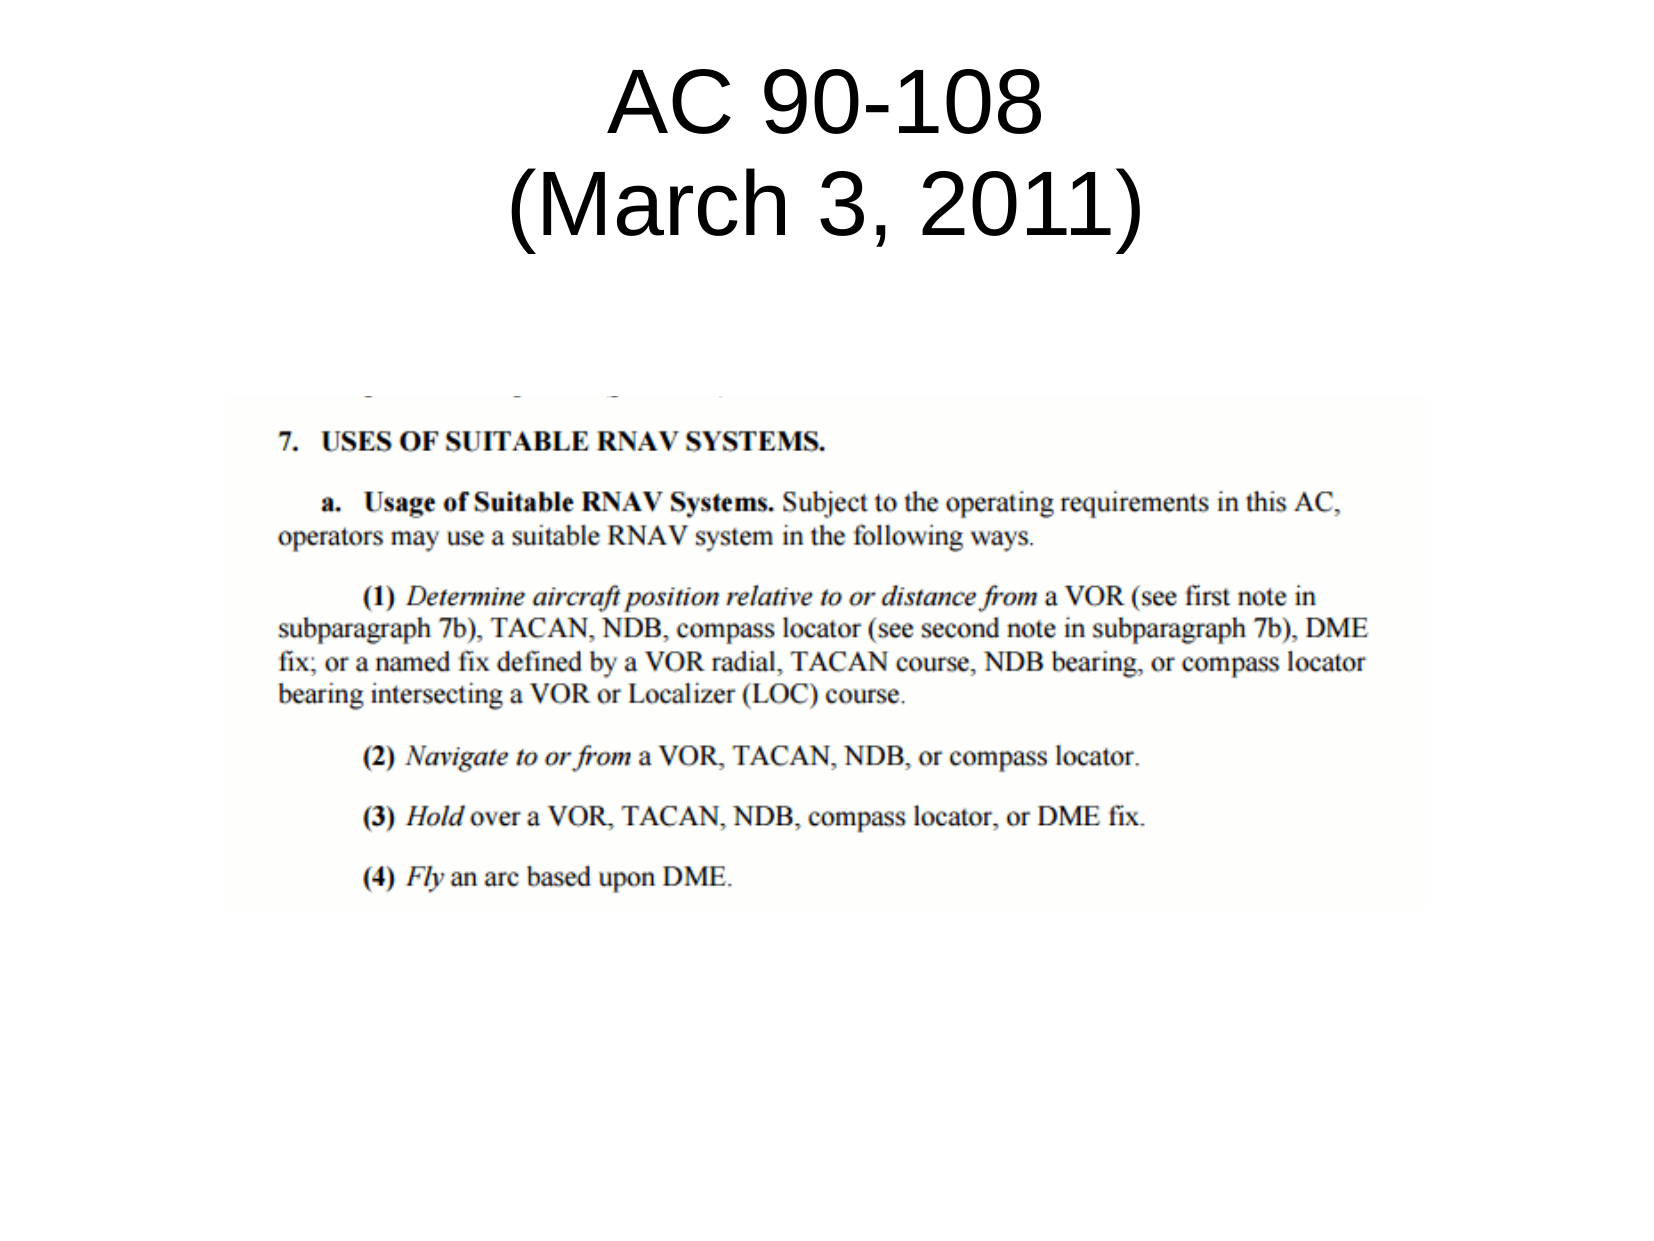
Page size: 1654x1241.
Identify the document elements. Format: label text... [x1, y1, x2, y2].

title AC 90-108 (March 3, 2011) [82, 49, 1571, 257]
picture [225, 396, 1426, 911]
